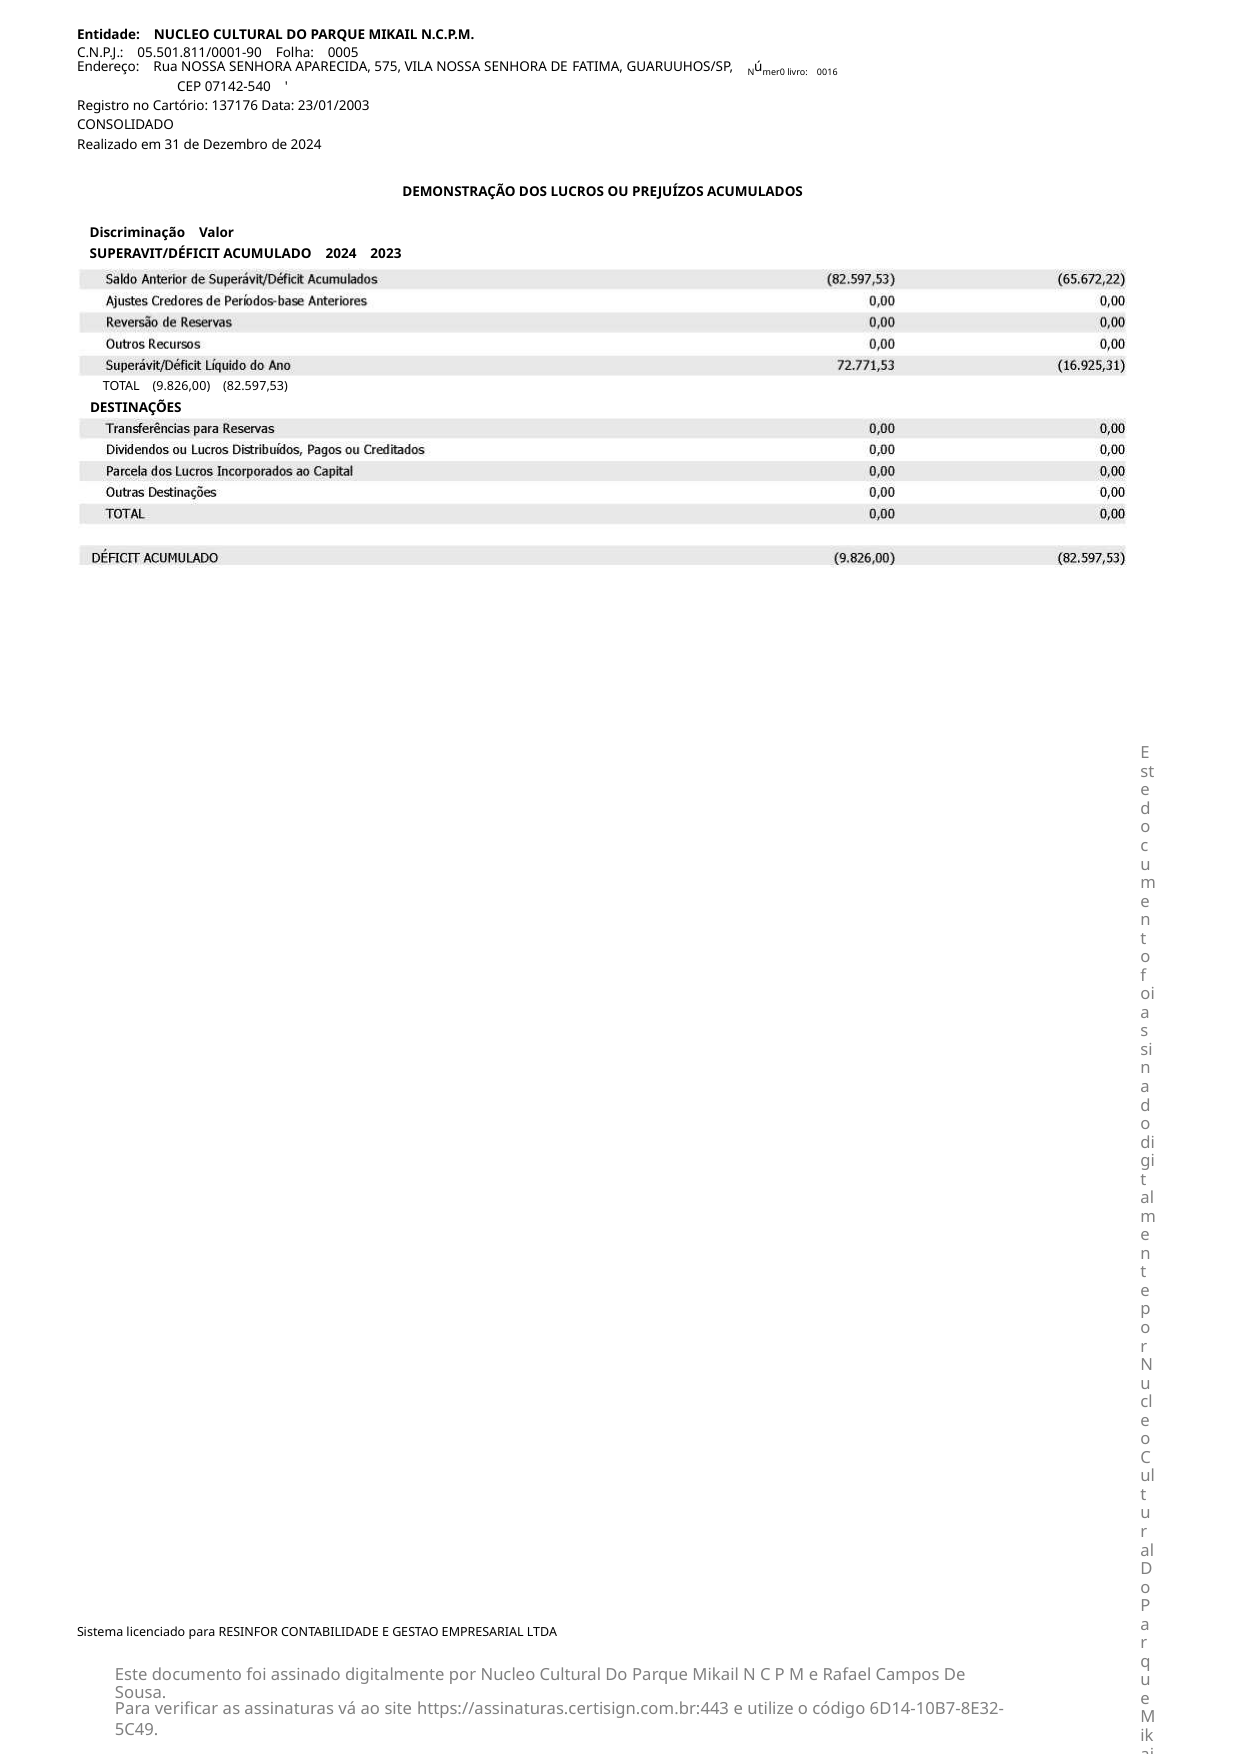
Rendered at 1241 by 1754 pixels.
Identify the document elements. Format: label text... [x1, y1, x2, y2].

text_box DEMONSTRAÇÃO DOS LUCROS OU PREJUÍZOS ACUMULADOS [371, 182, 836, 207]
text_box Sistema licenciado para RESINFOR CONTABILIDADE E GESTAO EMPRESARIAL LTDA [77, 1623, 566, 1642]
text_box TOTAL (9.826,00) (82.597,53) [103, 378, 1127, 396]
text_box Este documento foi assinado digitalmente por Nucleo Cultural Do Parque Mikail N C P M e Rafael Campos De Sousa. Para verificar as assinaturas vá ao site https://assinaturas.certisign.com.br:443 e utilize o código 6D14-10B7-8E32-5C49. [115, 1665, 1010, 1705]
text_box DESTINAÇÕES [90, 399, 189, 420]
picture [78, 417, 1127, 568]
text_box Entidade: NUCLEO CULTURAL DO PARQUE MIKAIL N.C.P.M. C.N.P.J.: 05.501.811/0001-90 Folha: 0005 Endereço: Rua NOSSA SENHORA APARECIDA, 575, VILA NOSSA SENHORA DE FATIMA, GUARUUHOS/SP, Númer0 livro: 0016 CEP 07142-540 ' Registro no Cartório: 137176 Data: 23/01/2003 CONSOLIDADO Realizado em 31 de Dezembro de 2024 [77, 27, 1127, 164]
text_box Este documento foi assinado digitalmente por Nucleo Cultural Do Parque Mikail N C P M e Rafael Campos De Sousa. Para verificar as assinaturas vá ao site https://assinaturas.certisign.com.br:443 e utilize o código 6D14-10B7-8E32-5C49. [1140, 744, 1180, 1639]
text_box Discriminação Valor SUPERAVIT/DÉFICIT ACUMULADO 2024 2023 [90, 224, 1127, 270]
picture [78, 268, 1127, 377]
